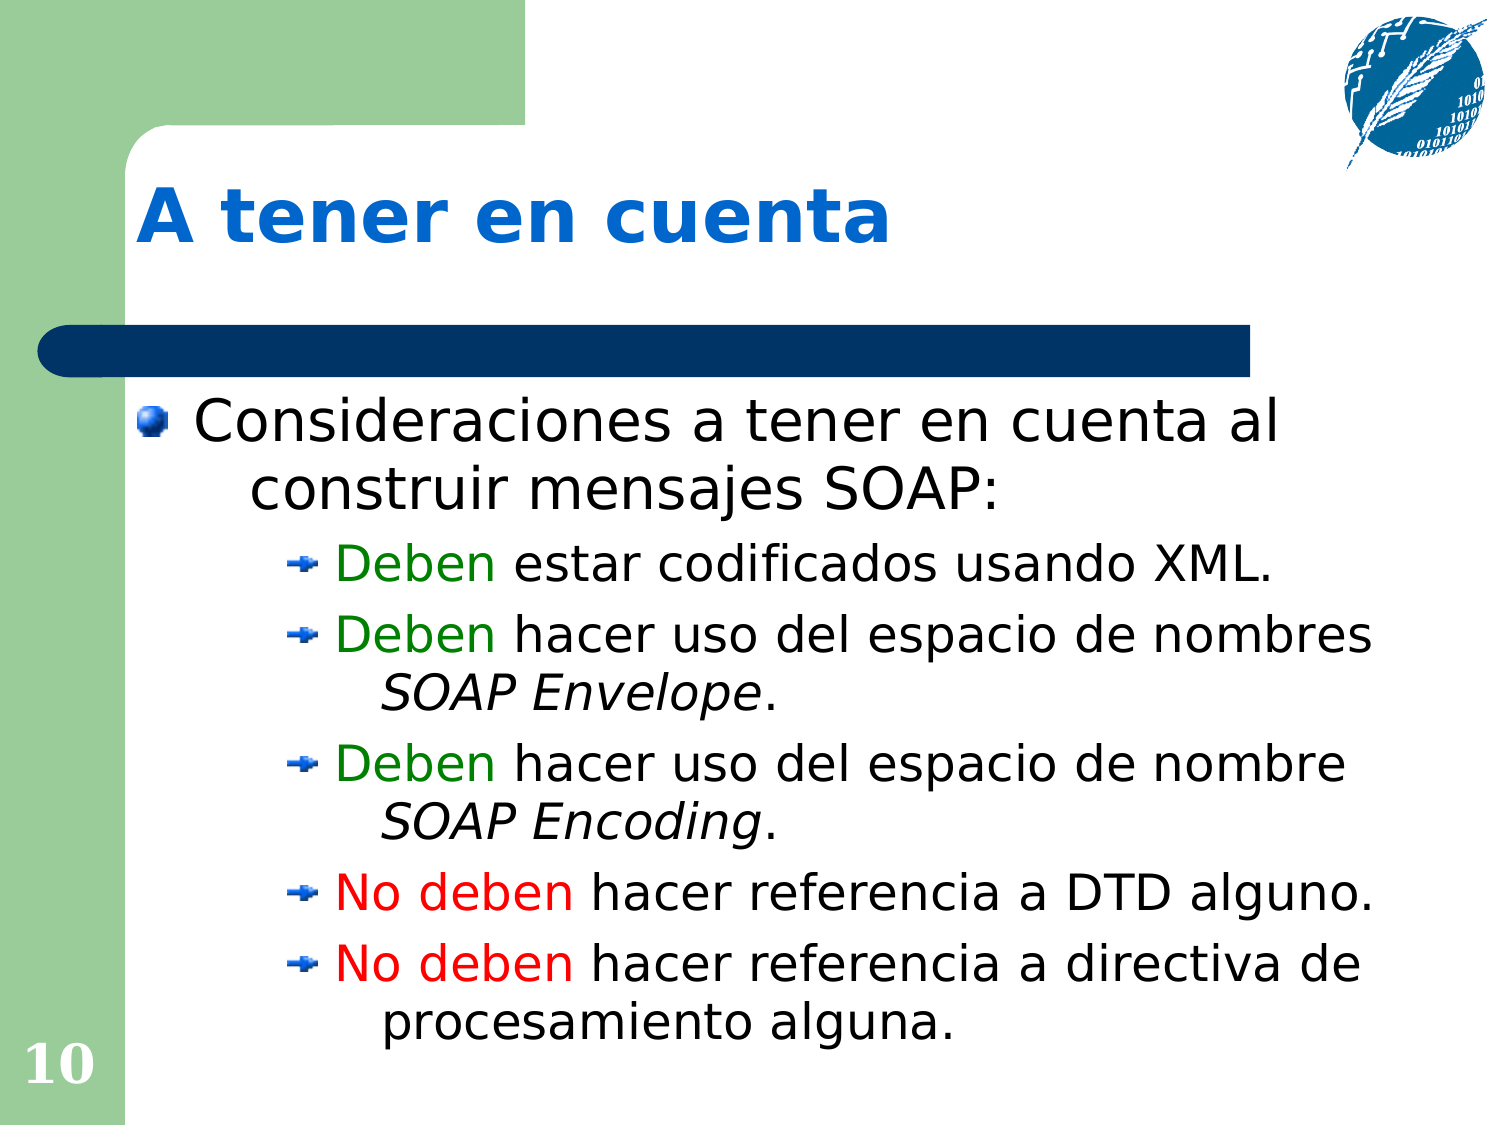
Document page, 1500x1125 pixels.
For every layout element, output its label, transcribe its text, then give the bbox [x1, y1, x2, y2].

list Consideraciones a tener en cuenta al construir mensajes SOAP: Deben estar codificados usando XML. Deben hacer uso del espacio de nombres SOAP Envelope. Deben hacer uso del espacio de nombre SOAP Encoding. No deben hacer referencia a DTD alguno. No deben hacer referencia a directiva de procesamiento alguna. [137, 387, 1400, 1052]
picture [1427, 138, 1431, 148]
title A tener en cuenta [136, 136, 1414, 301]
picture [1416, 140, 1425, 149]
picture [1433, 139, 1440, 147]
picture [1341, 15, 1487, 172]
picture [1436, 127, 1450, 136]
